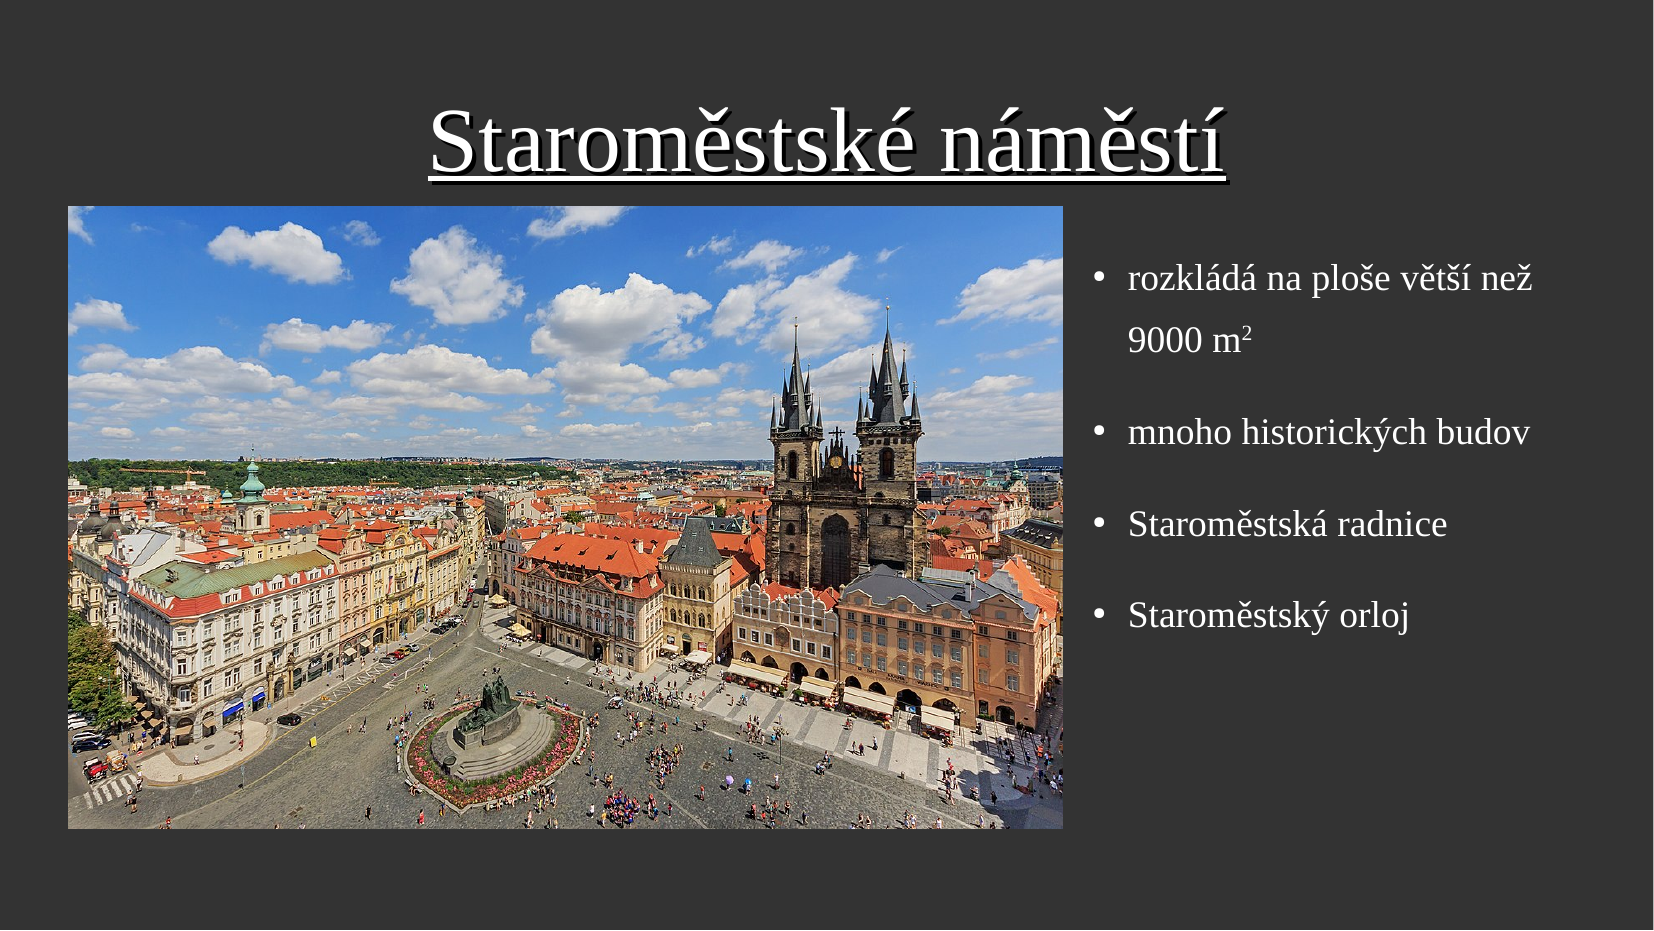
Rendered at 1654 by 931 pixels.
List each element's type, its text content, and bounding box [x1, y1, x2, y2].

list rozkládá na ploše větší než 9000 m2 mnoho historických budov Staroměstská radnice Staroměstský orloj [1092, 236, 1595, 776]
title Staroměstské náměstí [82, 37, 1571, 193]
picture [68, 206, 1063, 829]
